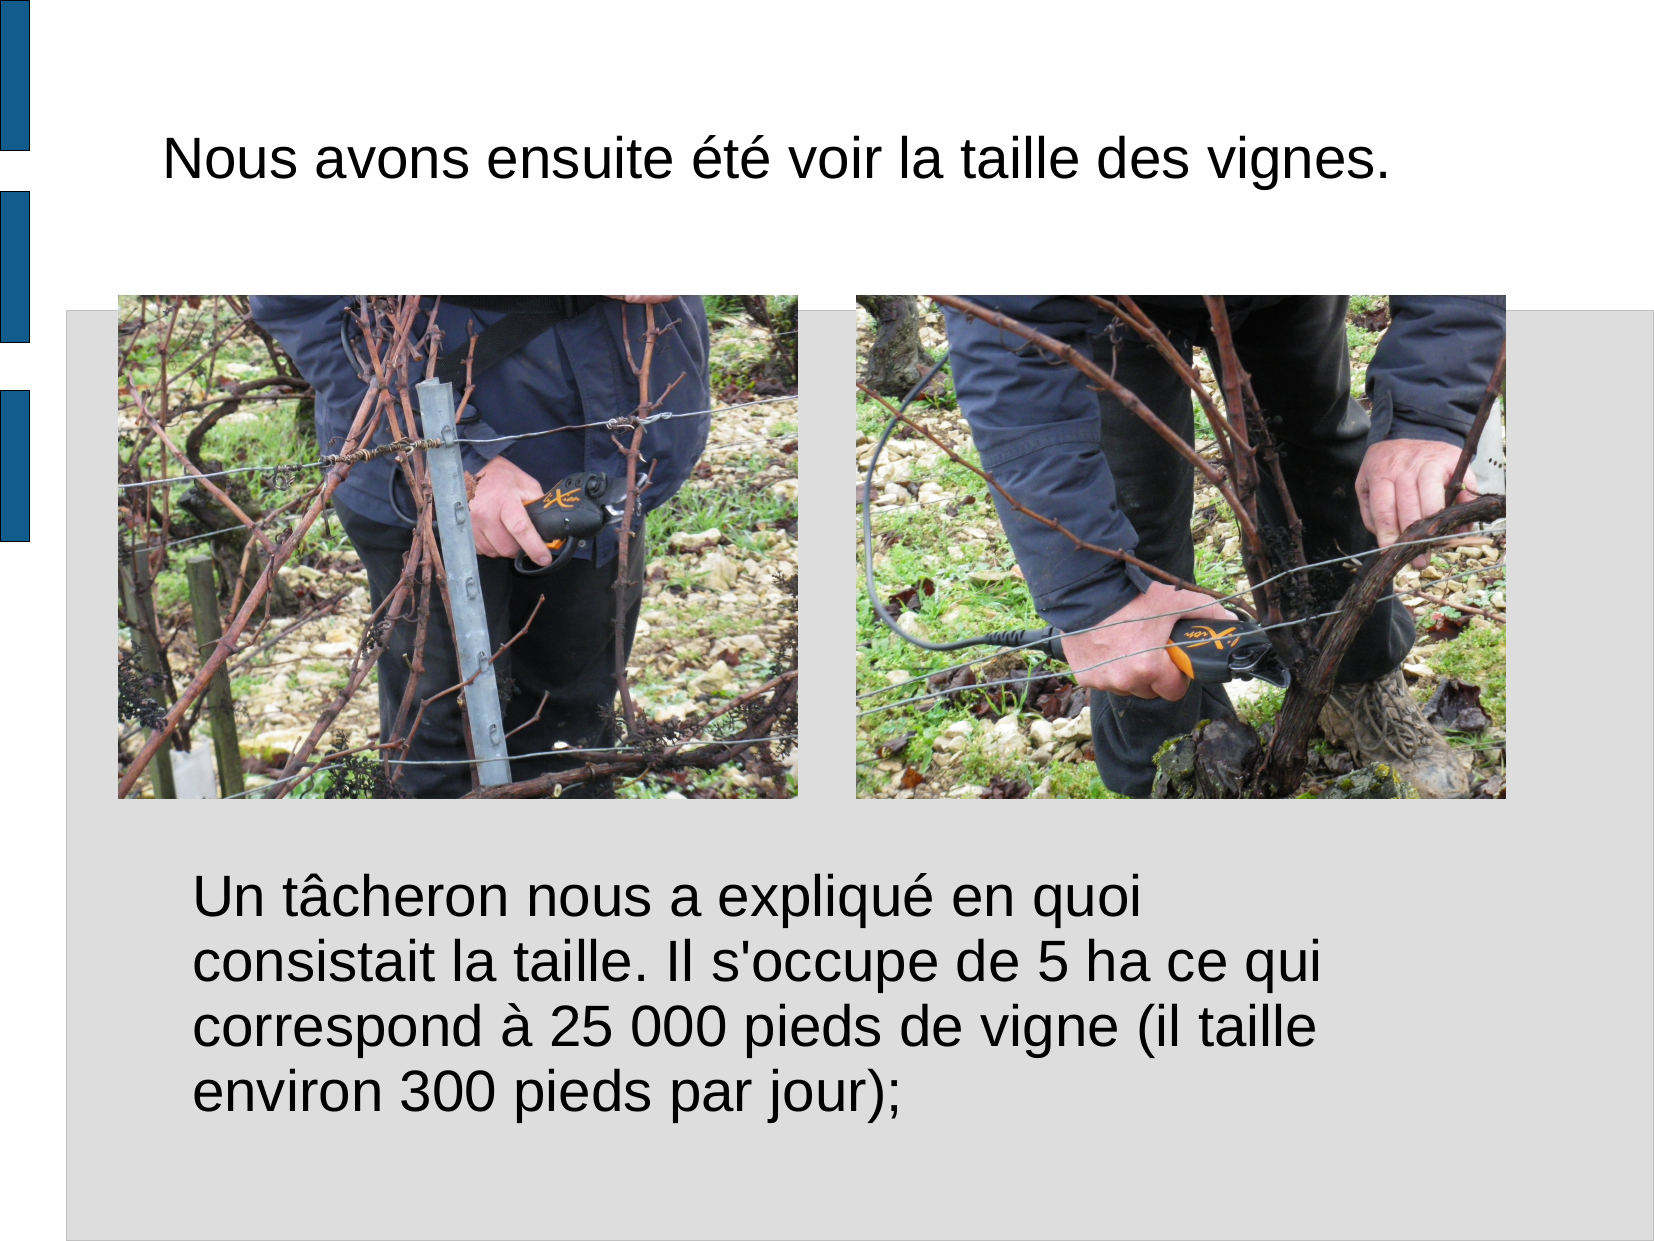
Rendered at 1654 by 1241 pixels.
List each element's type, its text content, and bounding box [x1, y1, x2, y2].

text_box Un tâcheron nous a expliqué en quoi consistait la taille. Il s'occupe de 5 ha ce qui correspond à 25 000 pieds de vigne (il taille environ 300 pieds par jour); [177, 856, 1418, 1131]
text_box Nous avons ensuite été voir la taille des vignes. [147, 118, 1536, 198]
picture [856, 295, 1506, 799]
picture [118, 295, 798, 799]
